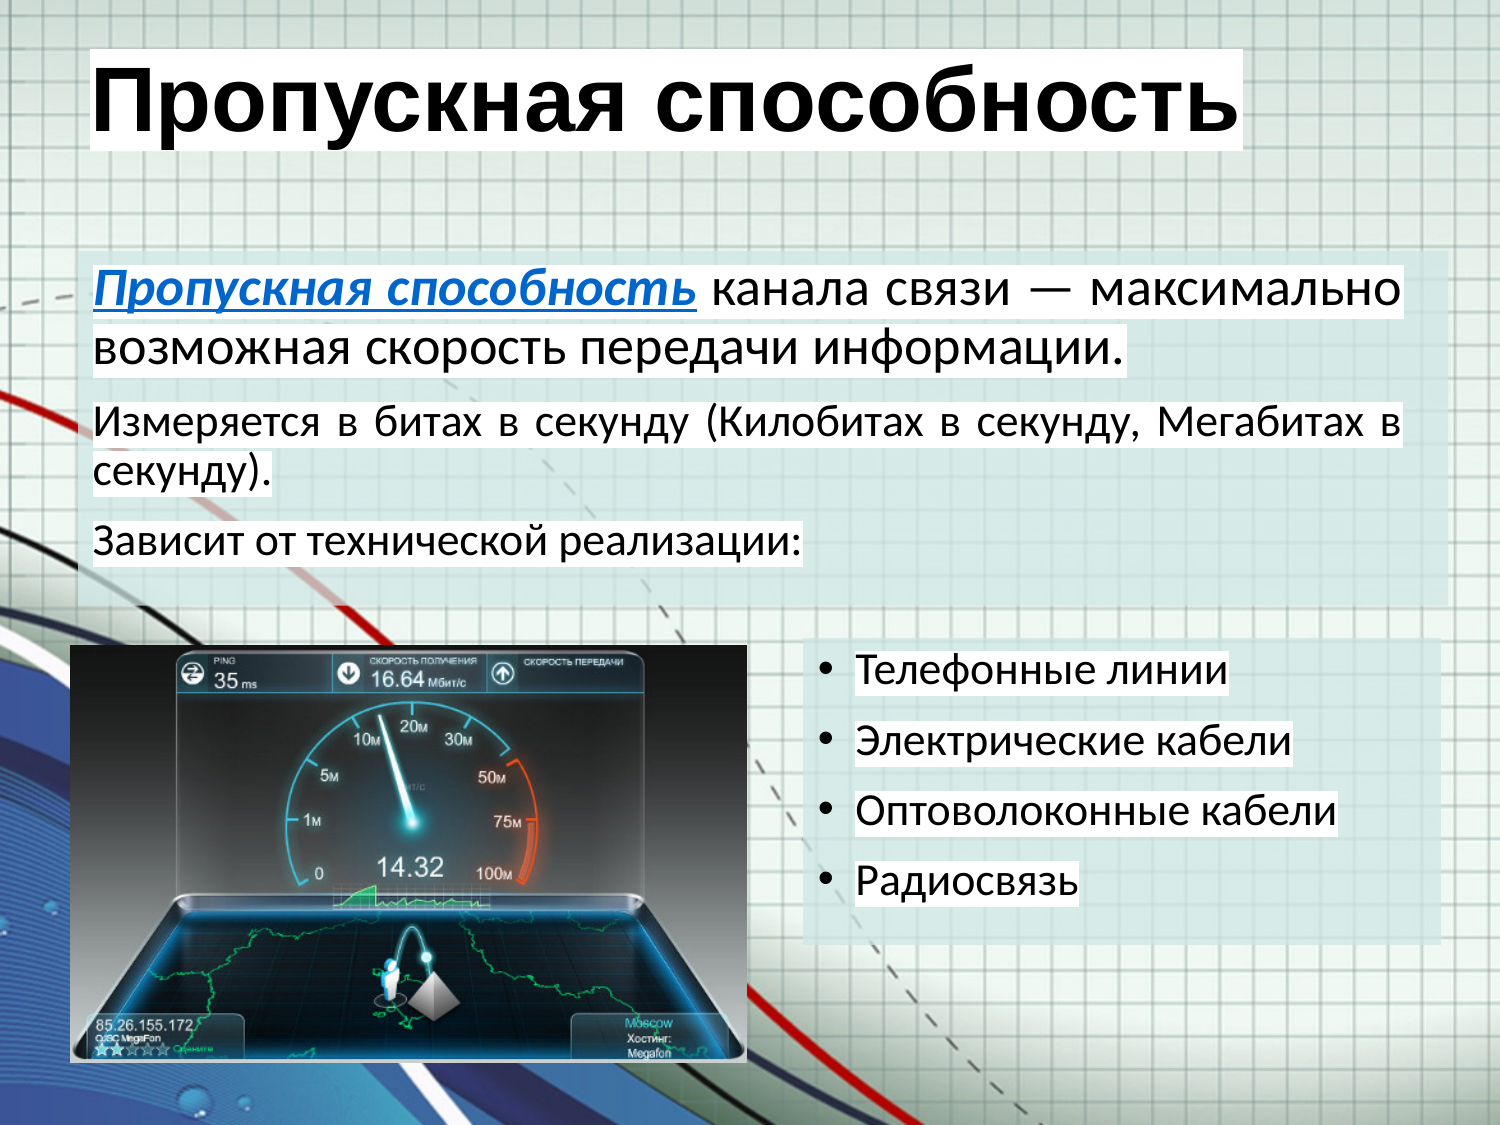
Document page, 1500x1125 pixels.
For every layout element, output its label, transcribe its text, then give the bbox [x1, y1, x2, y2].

list Пропускная способность канала связи — максимально возможная скорость передачи информации. Измеряется в битах в секунду (Килобитах в секунду, Мегабитах в секунду). Зависит от технической реализации: [78, 251, 1449, 606]
list Телефонные линии Электрические кабели Оптоволоконные кабели Радиосвязь [803, 637, 1441, 945]
title Пропускная способность [75, 45, 1425, 138]
picture [0, 0, 1500, 1125]
